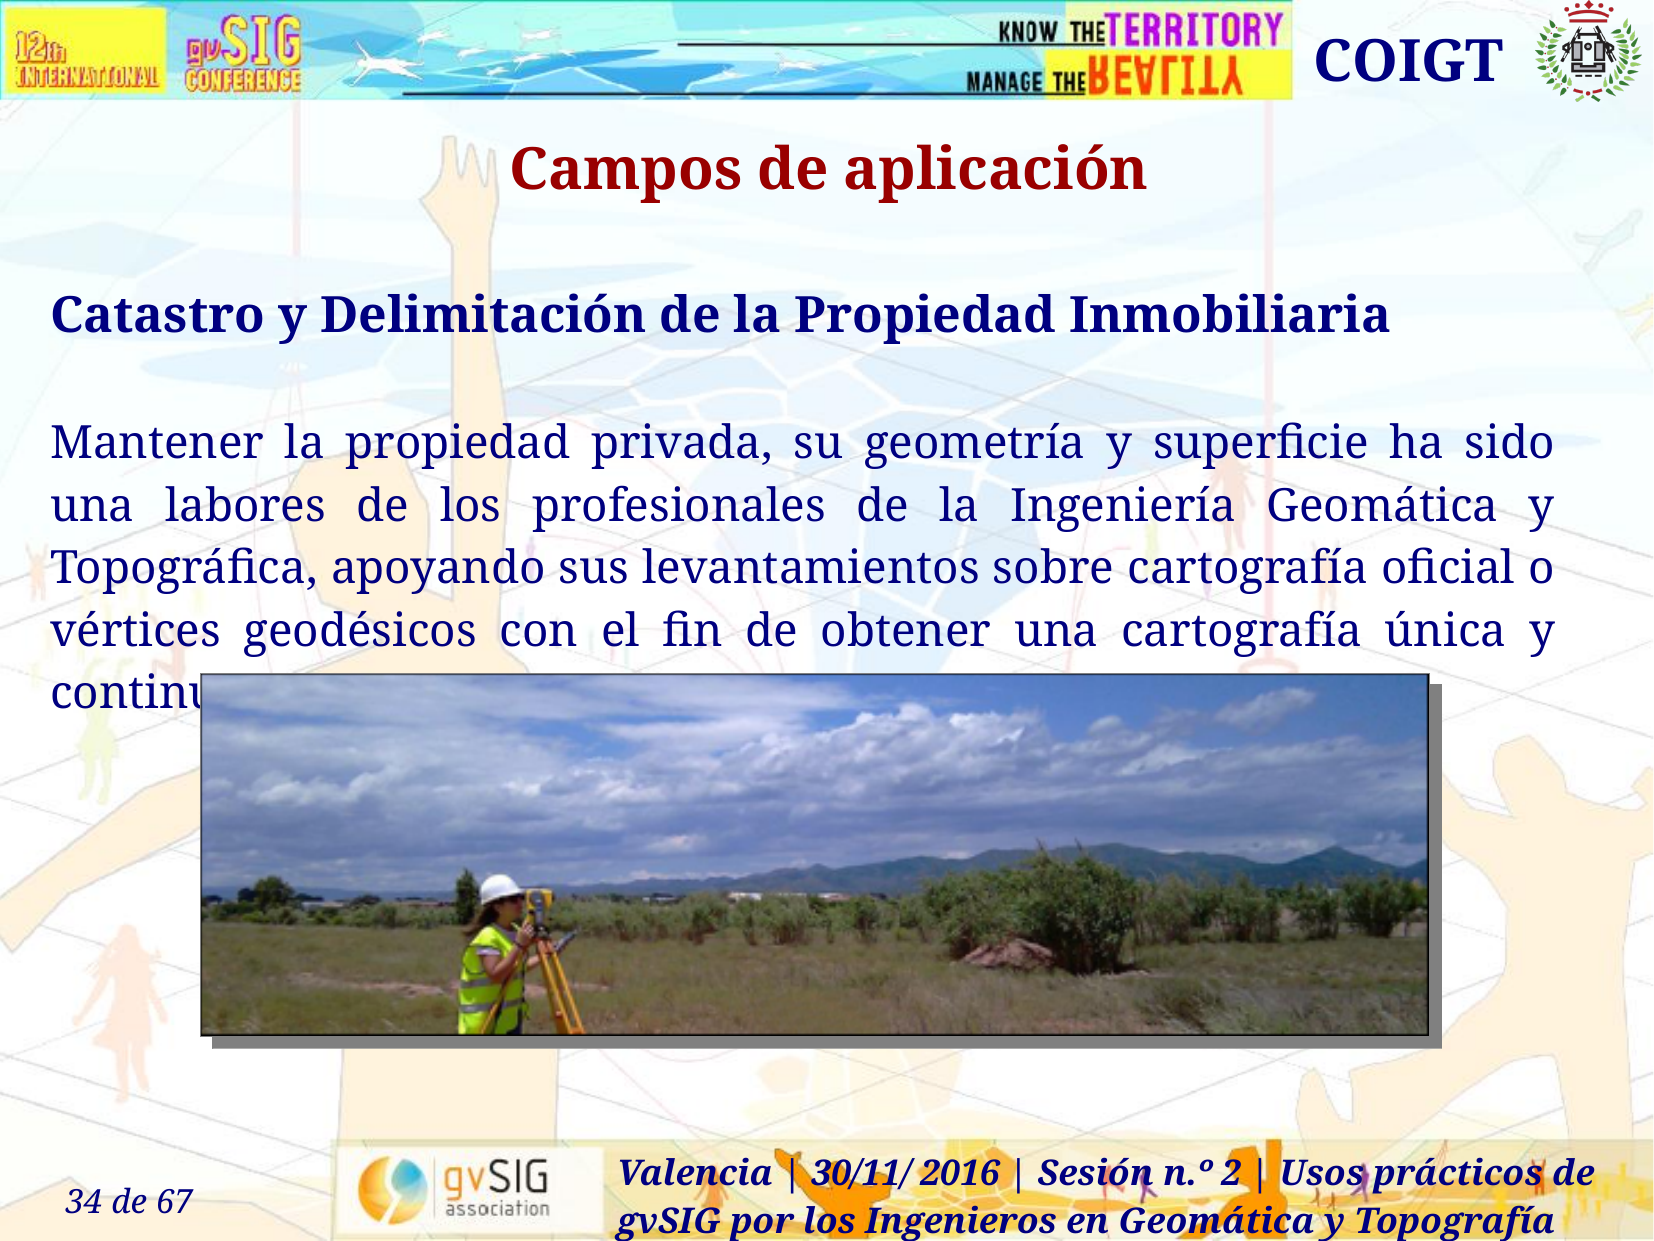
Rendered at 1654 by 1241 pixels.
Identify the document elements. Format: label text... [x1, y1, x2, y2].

text_box Valencia | 30/11/ 2016 | Sesión n.º 2 | Usos prácticos de gvSIG por los Ingenieros en Geomática y Topografía [602, 1140, 1654, 1241]
text_box Catastro y Delimitación de la Propiedad Inmobiliaria Mantener la propiedad privada, su geometría y superficie ha sido una labores de los profesionales de la Ingeniería Geomática y Topográfica, apoyando sus levantamientos sobre cartografía oficial o vértices geodésicos con el fin de obtener una cartografía única y continua [35, 271, 1571, 898]
text_box <número> de 67 [50, 1170, 383, 1241]
text_box Campos de aplicación [28, 120, 1630, 202]
picture [0, 0, 1654, 1241]
text_box COIGT [1299, 12, 1654, 148]
